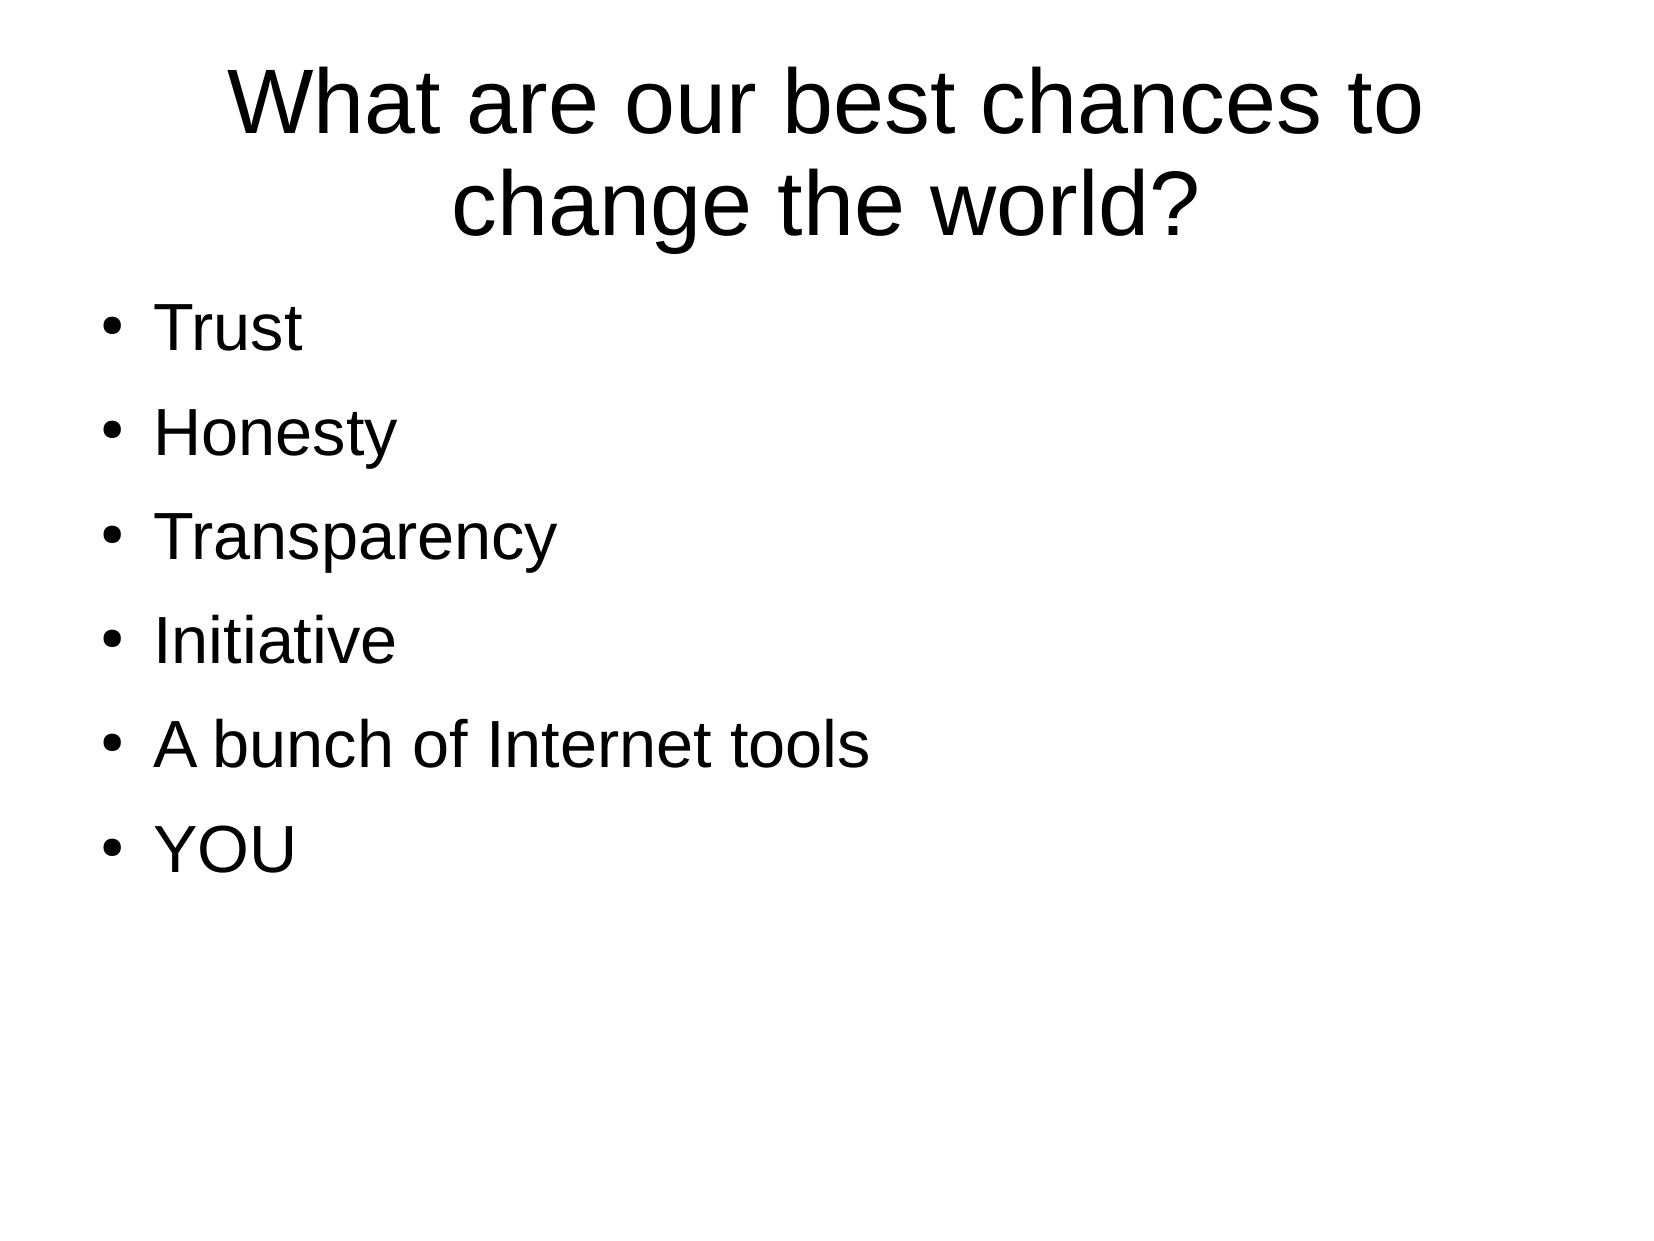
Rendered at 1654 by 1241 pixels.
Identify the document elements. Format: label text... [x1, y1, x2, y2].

list Trust Honesty Transparency Initiative A bunch of Internet tools YOU [82, 290, 1538, 1010]
title What are our best chances to change the world? [82, 49, 1571, 257]
